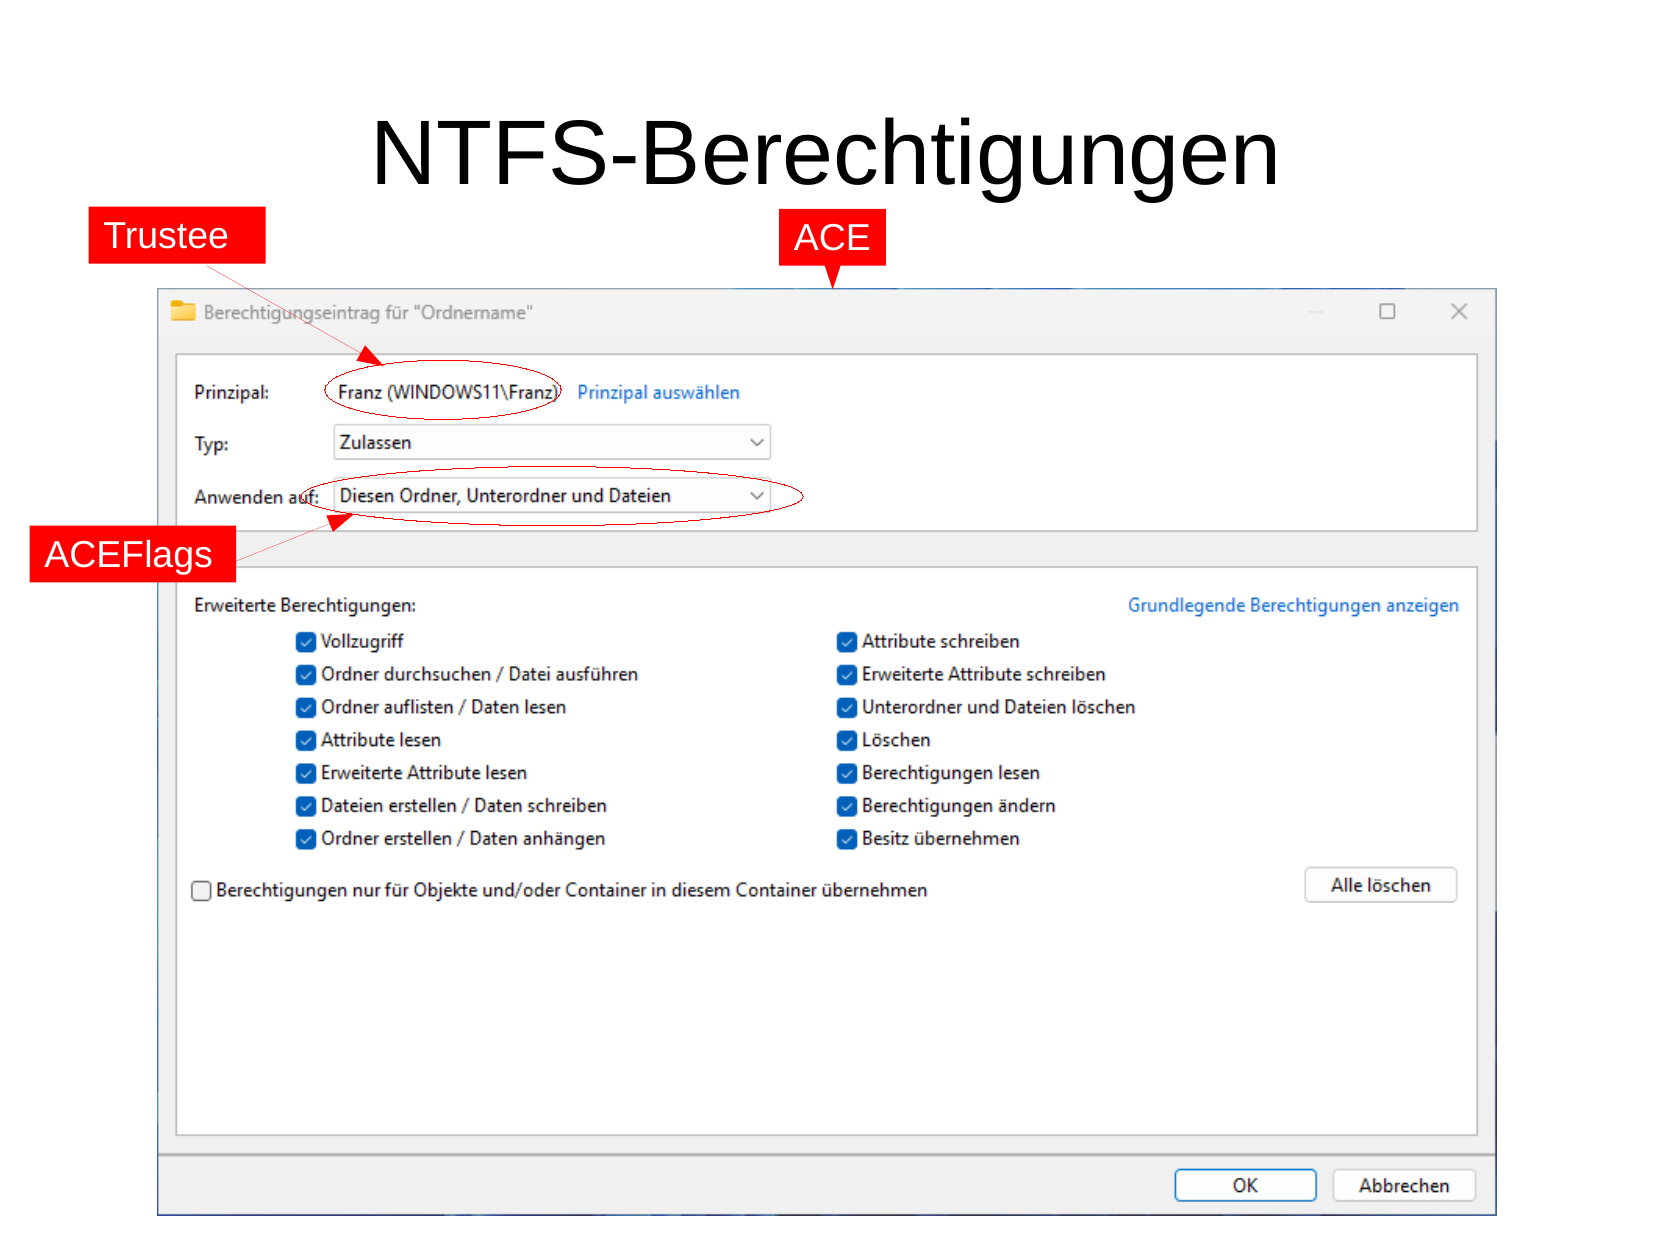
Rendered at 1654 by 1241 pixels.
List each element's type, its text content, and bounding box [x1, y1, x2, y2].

text_box Trustee [88, 206, 266, 264]
title NTFS-Berechtigungen [82, 56, 1571, 250]
text_box ACEFlags [29, 525, 237, 583]
text_box ACE [779, 208, 886, 266]
picture [157, 288, 1497, 1216]
